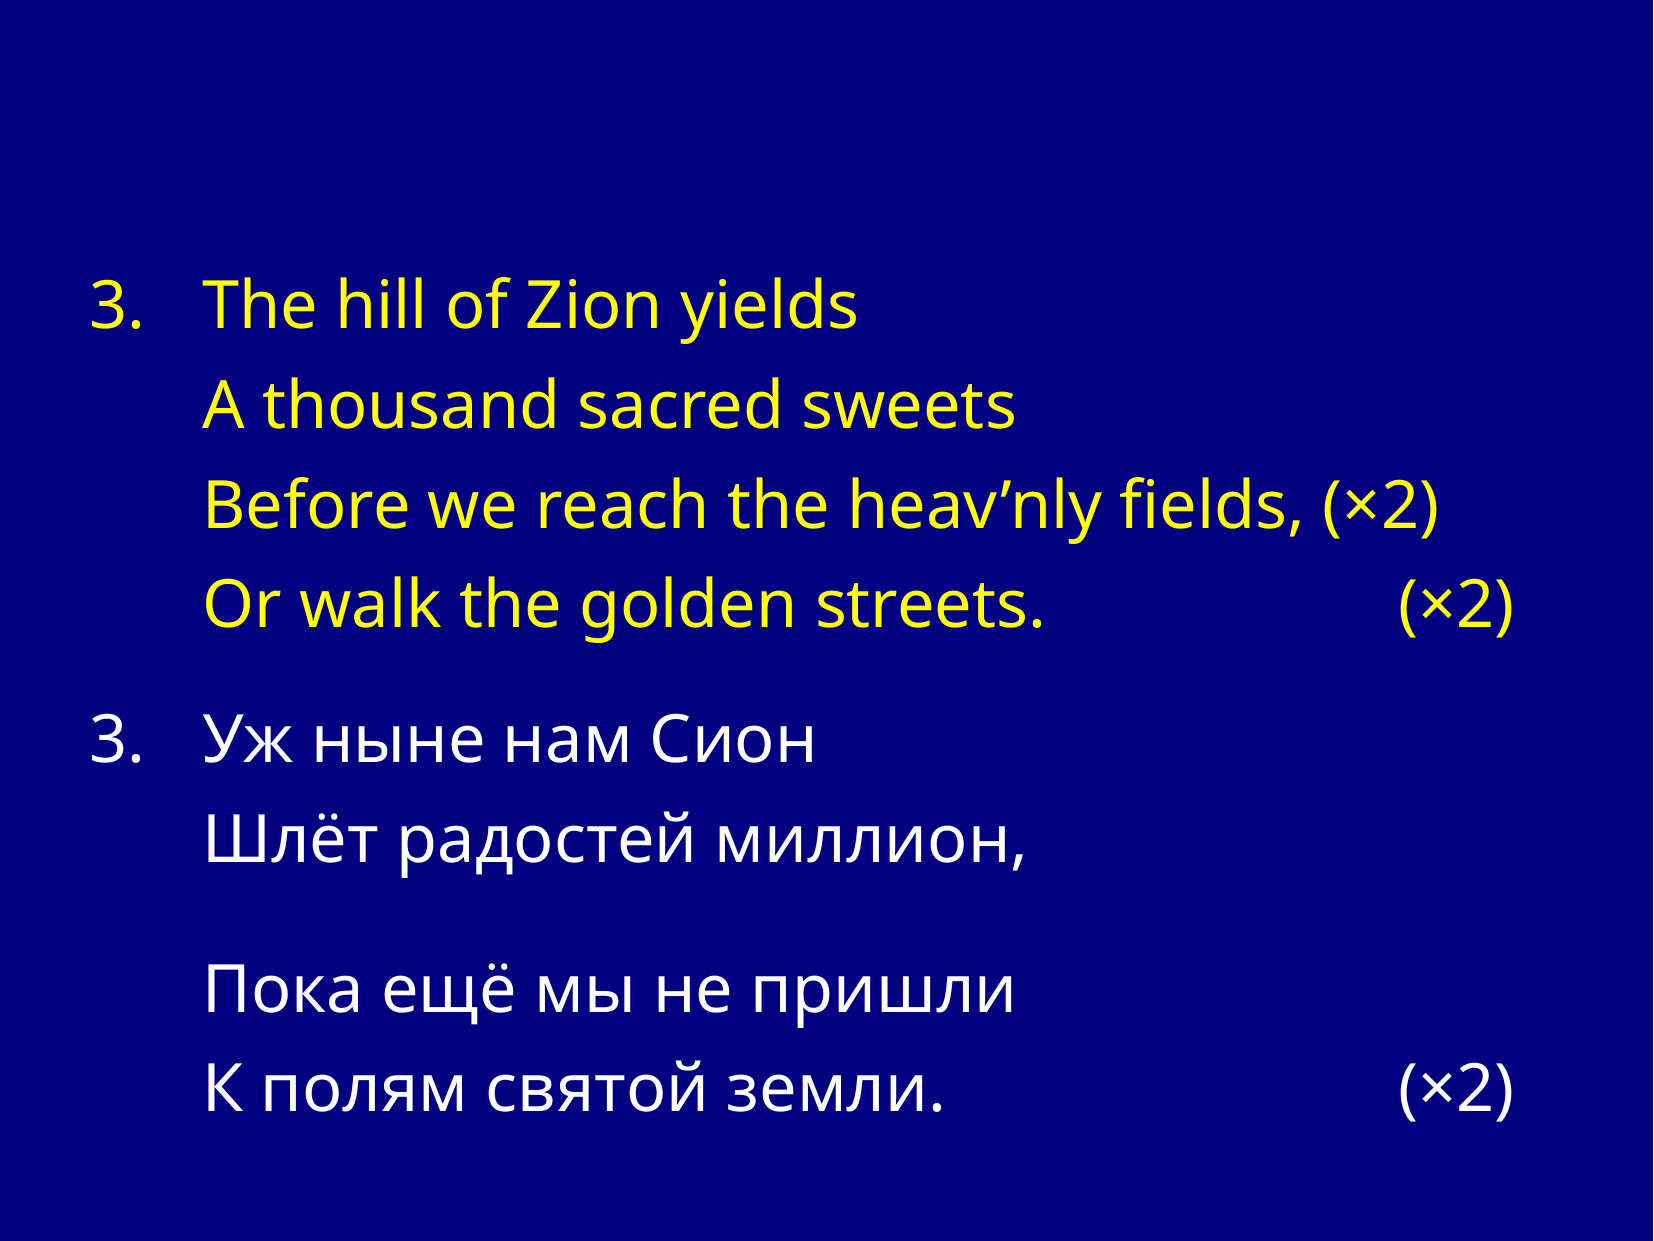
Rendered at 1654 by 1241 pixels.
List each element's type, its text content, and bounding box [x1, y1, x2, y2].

text_box 3. Уж ныне нам Сион Шлёт радостей миллион, Пока ещё мы не пришли К полям святой земли. (×2) [75, 675, 1576, 1163]
text_box 3. The hill of Zion yields A thousand sacred sweets Before we reach the heav’nly fields, (×2) Or walk the golden streets. (×2) [75, 150, 1653, 638]
